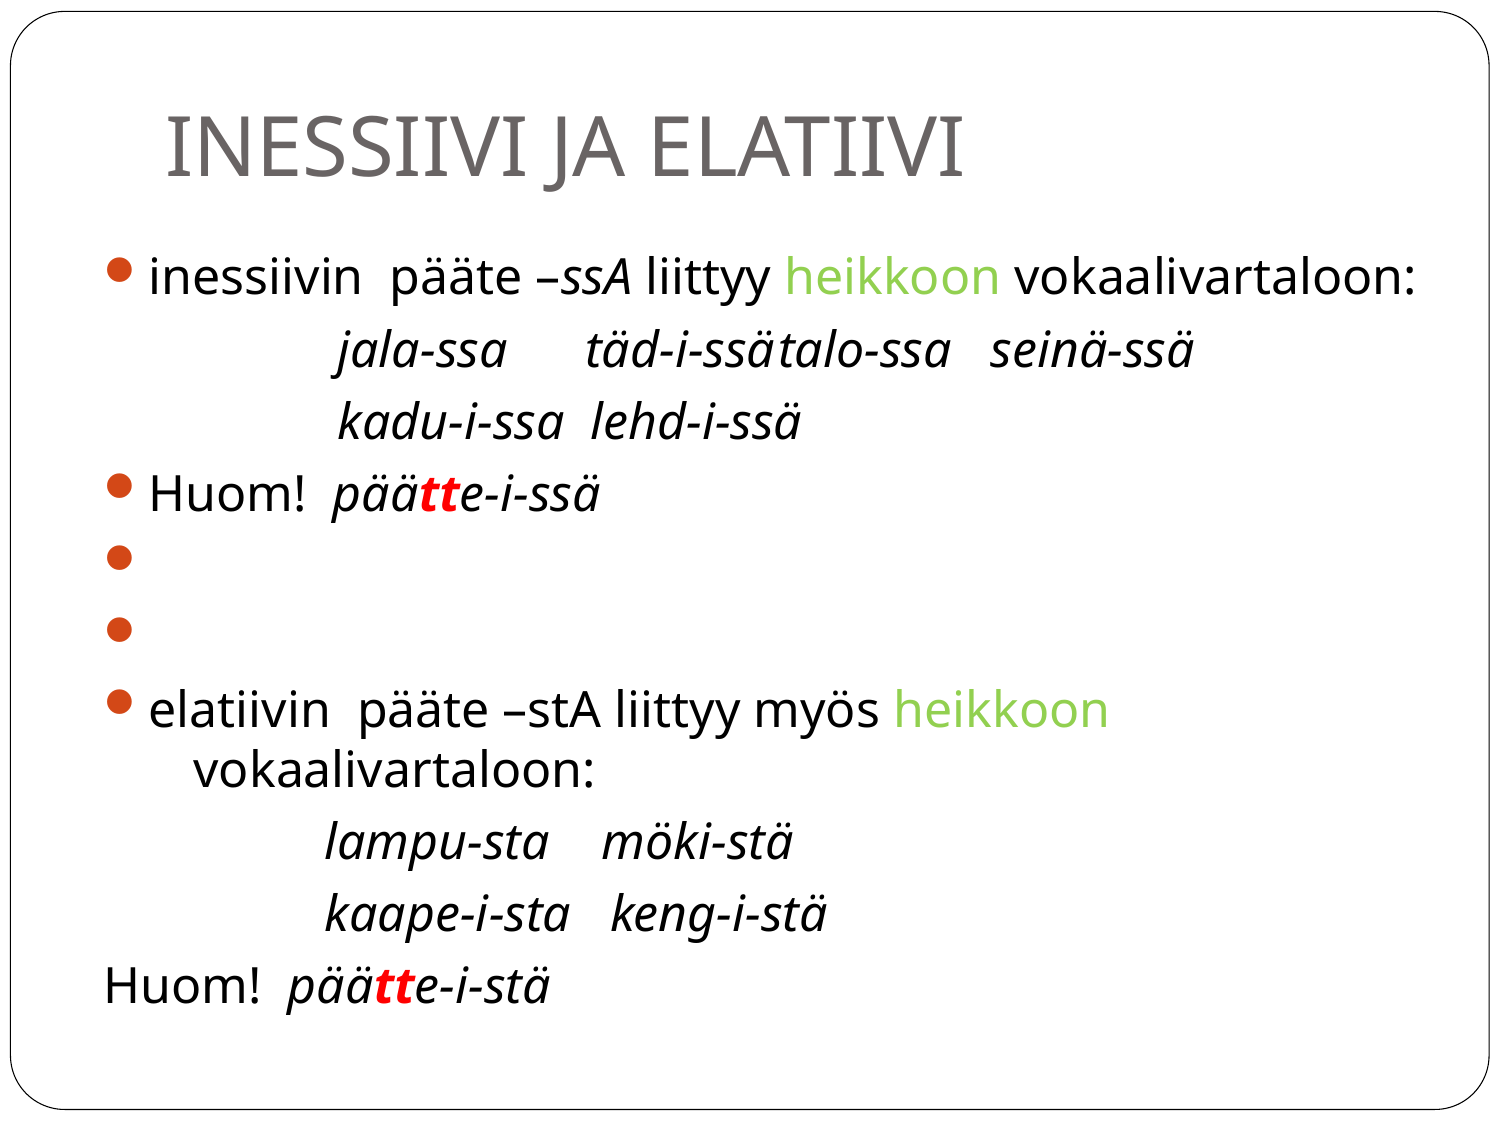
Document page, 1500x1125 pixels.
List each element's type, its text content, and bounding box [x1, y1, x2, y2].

list inessiivin pääte –ssA liittyy heikkoon vokaalivartaloon: jala-ssa täd-i-ssä talo-ssa seinä-ssä kadu-i-ssa lehd-i-ssä Huom! päätte-i-ssä elatiivin pääte –stA liittyy myös heikkoon vokaalivartaloon: lampu-sta möki-stä kaape-i-sta keng-i-stä Huom! päätte-i-stä [88, 237, 1471, 1059]
title INESSIIVI JA ELATIIVI [150, 45, 1426, 209]
